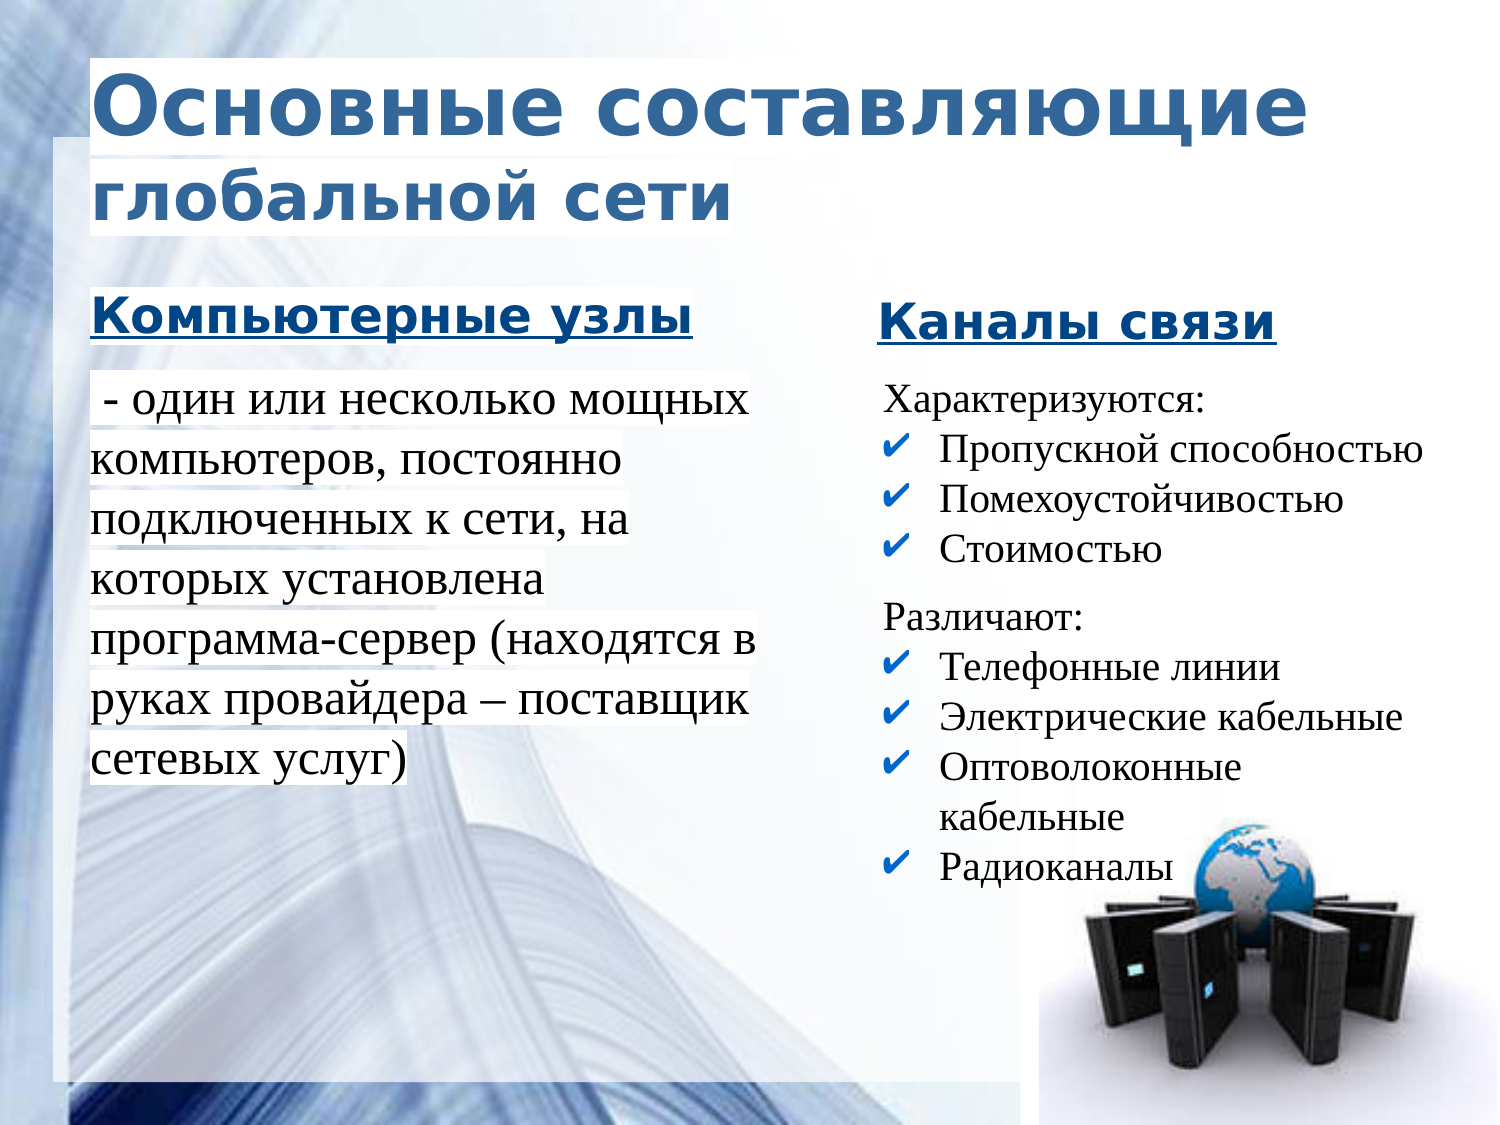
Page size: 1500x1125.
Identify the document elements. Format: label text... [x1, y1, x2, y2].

list Компьютерные узлы [75, 245, 738, 351]
text_box Характеризуются: Пропускной способностью Помехоустойчивостью Стоимостью Различают: Телефонные линии Электрические кабельные Оптоволоконные кабельные Радиоканалы [868, 363, 1453, 897]
list Каналы связи [862, 251, 1402, 357]
picture [0, 0, 1500, 1125]
list - один или несколько мощных компьютеров, постоянно подключенных к сети, на которых установлена программа-сервер (находятся в руках провайдера – поставщик сетевых услуг) [75, 356, 792, 1005]
title Основные составляющие глобальной сети [75, 45, 1425, 233]
